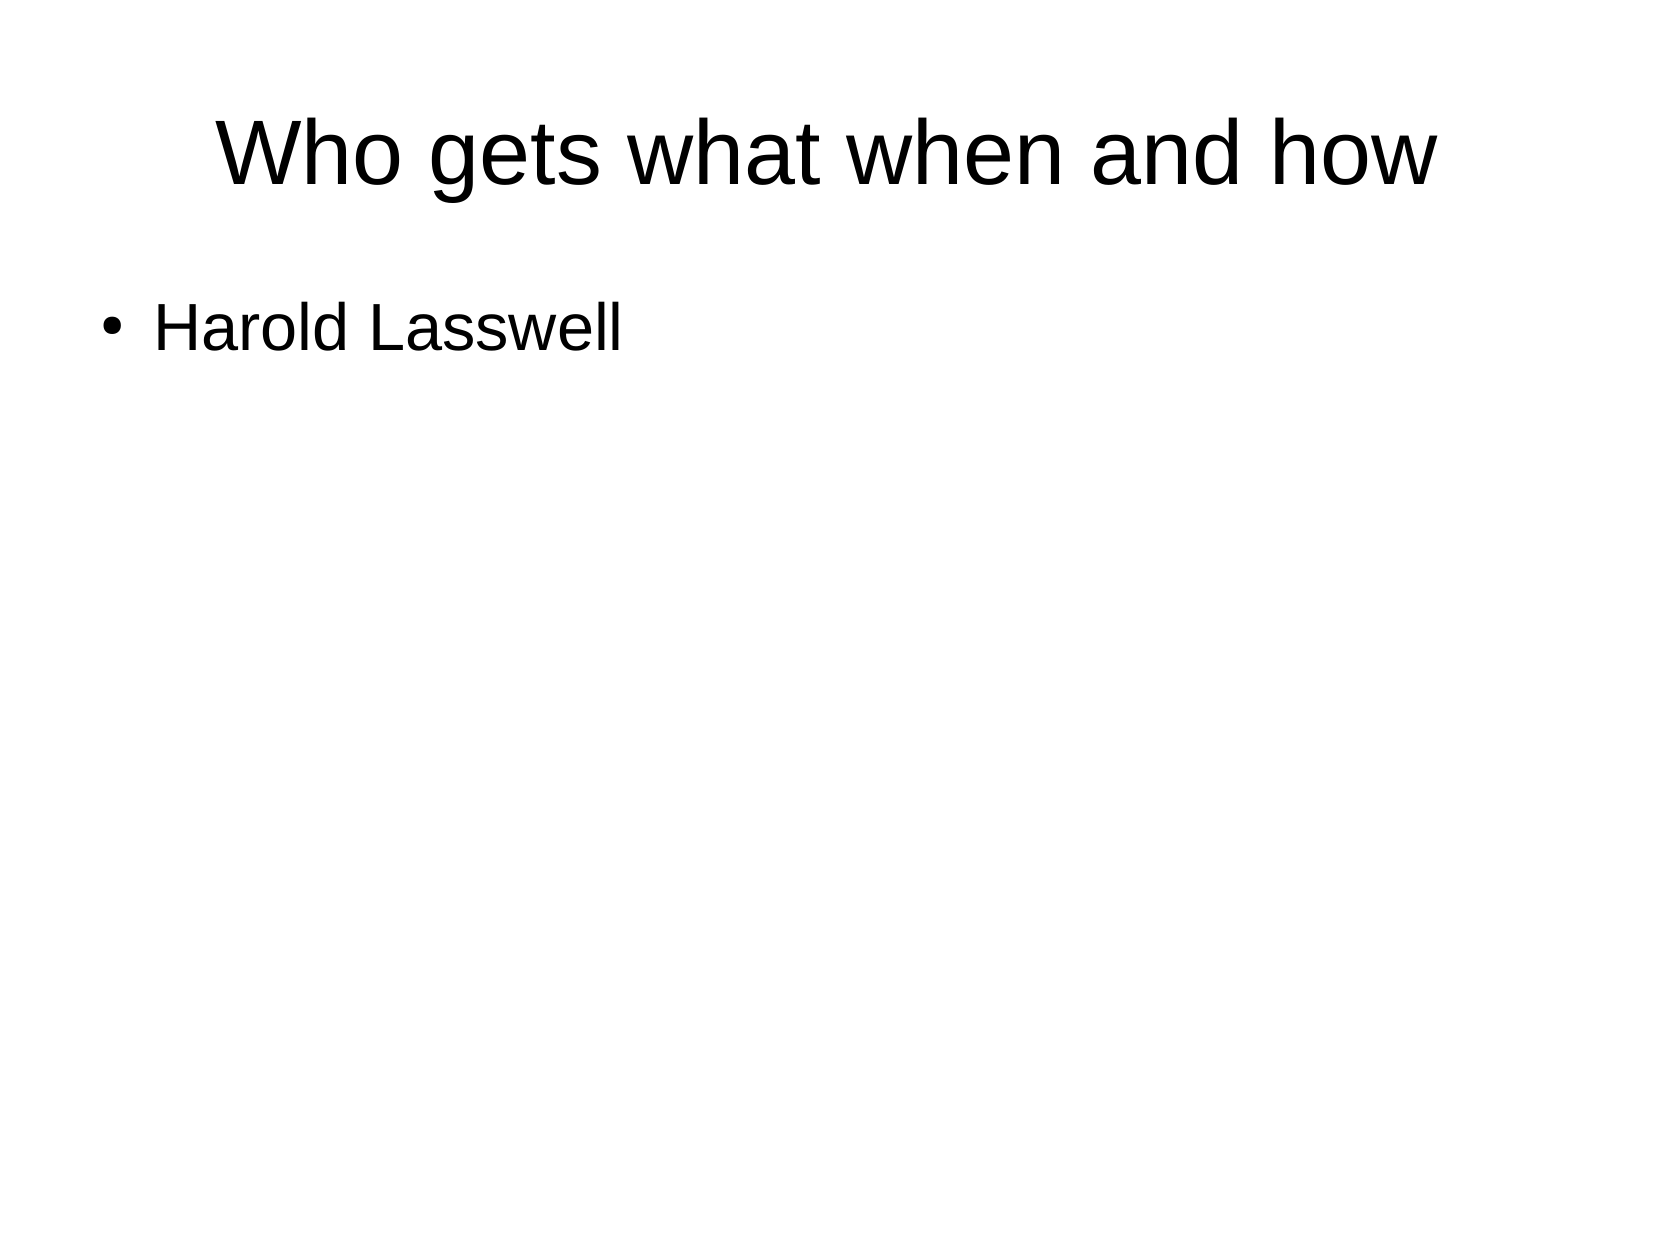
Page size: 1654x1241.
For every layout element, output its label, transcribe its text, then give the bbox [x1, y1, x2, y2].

list Harold Lasswell [82, 290, 1571, 1010]
title Who gets what when and how [82, 49, 1571, 257]
